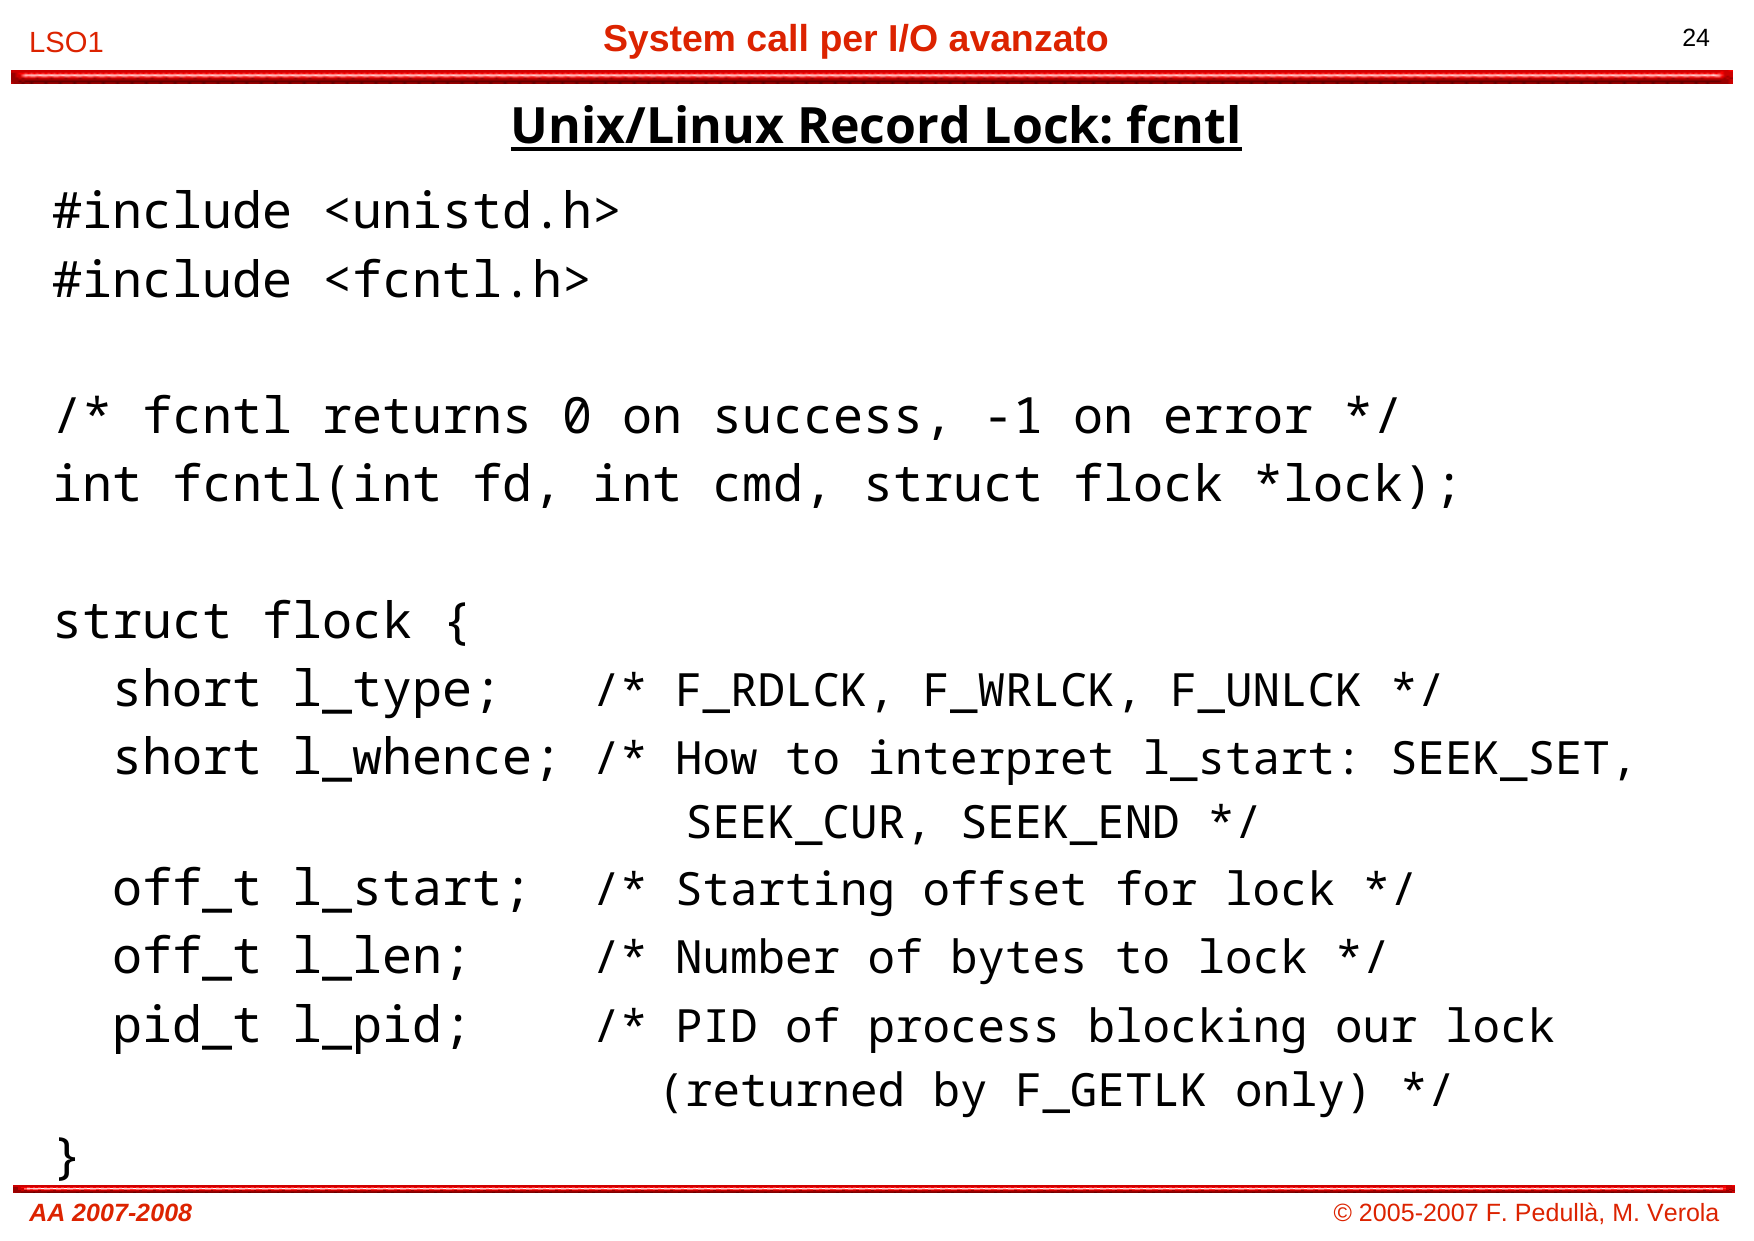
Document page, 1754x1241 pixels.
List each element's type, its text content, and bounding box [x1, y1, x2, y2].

list #include <unistd.h> #include <fcntl.h> /* fcntl returns 0 on success, -1 on error */ int fcntl(int fd, int cmd, struct flock *lock); struct flock { short l_type; /* F_RDLCK, F_WRLCK, F_UNLCK */ short l_whence; /* How to interpret l_start: SEEK_SET, SEEK_CUR, SEEK_END */ off_t l_start; /* Starting offset for lock */ off_t l_len; /* Number of bytes to lock */ pid_t l_pid; /* PID of process blocking our lock (returned by F_GETLK only) */ } Man page: man 2 fcntl [52, 175, 1690, 1156]
picture [11, 70, 1733, 84]
picture [13, 1185, 1735, 1193]
title Unix/Linux Record Lock: fcntl [40, 78, 1713, 174]
